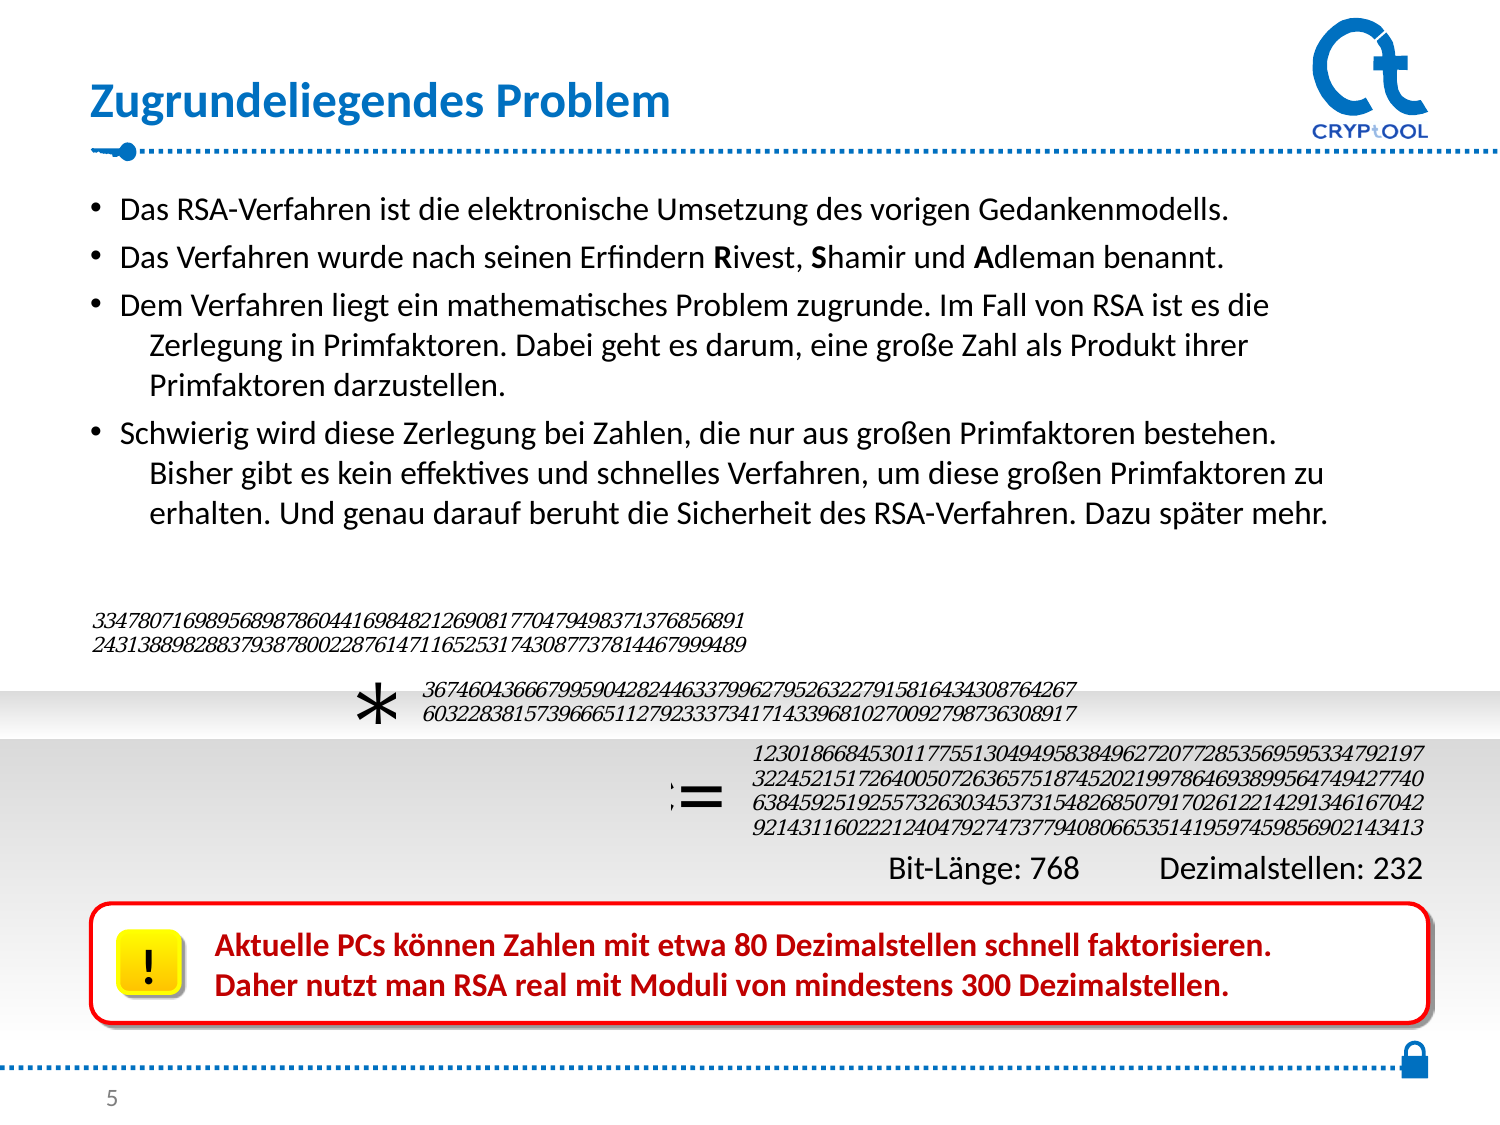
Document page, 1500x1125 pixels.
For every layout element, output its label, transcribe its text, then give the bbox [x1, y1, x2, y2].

list Das RSA-Verfahren ist die elektronische Umsetzung des vorigen Gedankenmodells. Das Verfahren wurde nach seinen Erfindern Rivest, Shamir und Adleman benannt. Dem Verfahren liegt ein mathematisches Problem zugrunde. Im Fall von RSA ist es die Zerlegung in Primfaktoren. Dabei geht es darum, eine große Zahl als Produkt ihrer Primfaktoren darzustellen. Schwierig wird diese Zerlegung bei Zahlen, die nur aus großen Primfaktoren bestehen. Bisher gibt es kein effektives und schnelles Verfahren, um diese großen Primfaktoren zu erhalten. Und genau darauf beruht die Sicherheit des RSA-Verfahren. Dazu später mehr. [75, 179, 1426, 923]
picture [349, 678, 396, 724]
text_box 5 [90, 1074, 271, 1111]
picture [671, 770, 727, 815]
picture [750, 742, 1429, 850]
text_box Bit-Länge: 768 [873, 838, 1195, 894]
title Zugrundeliegendes Problem [75, 45, 1426, 150]
text_box ! [118, 931, 180, 993]
picture [420, 678, 1081, 735]
text_box Dezimalstellen: 232 [1195, 838, 1442, 894]
text_box Aktuelle PCs können Zahlen mit etwa 80 Dezimalstellen schnell faktorisieren. Daher nutzt man RSA real mit Moduli von mindestens 300 Dezimalstellen. [90, 903, 1429, 1023]
picture [90, 609, 751, 667]
